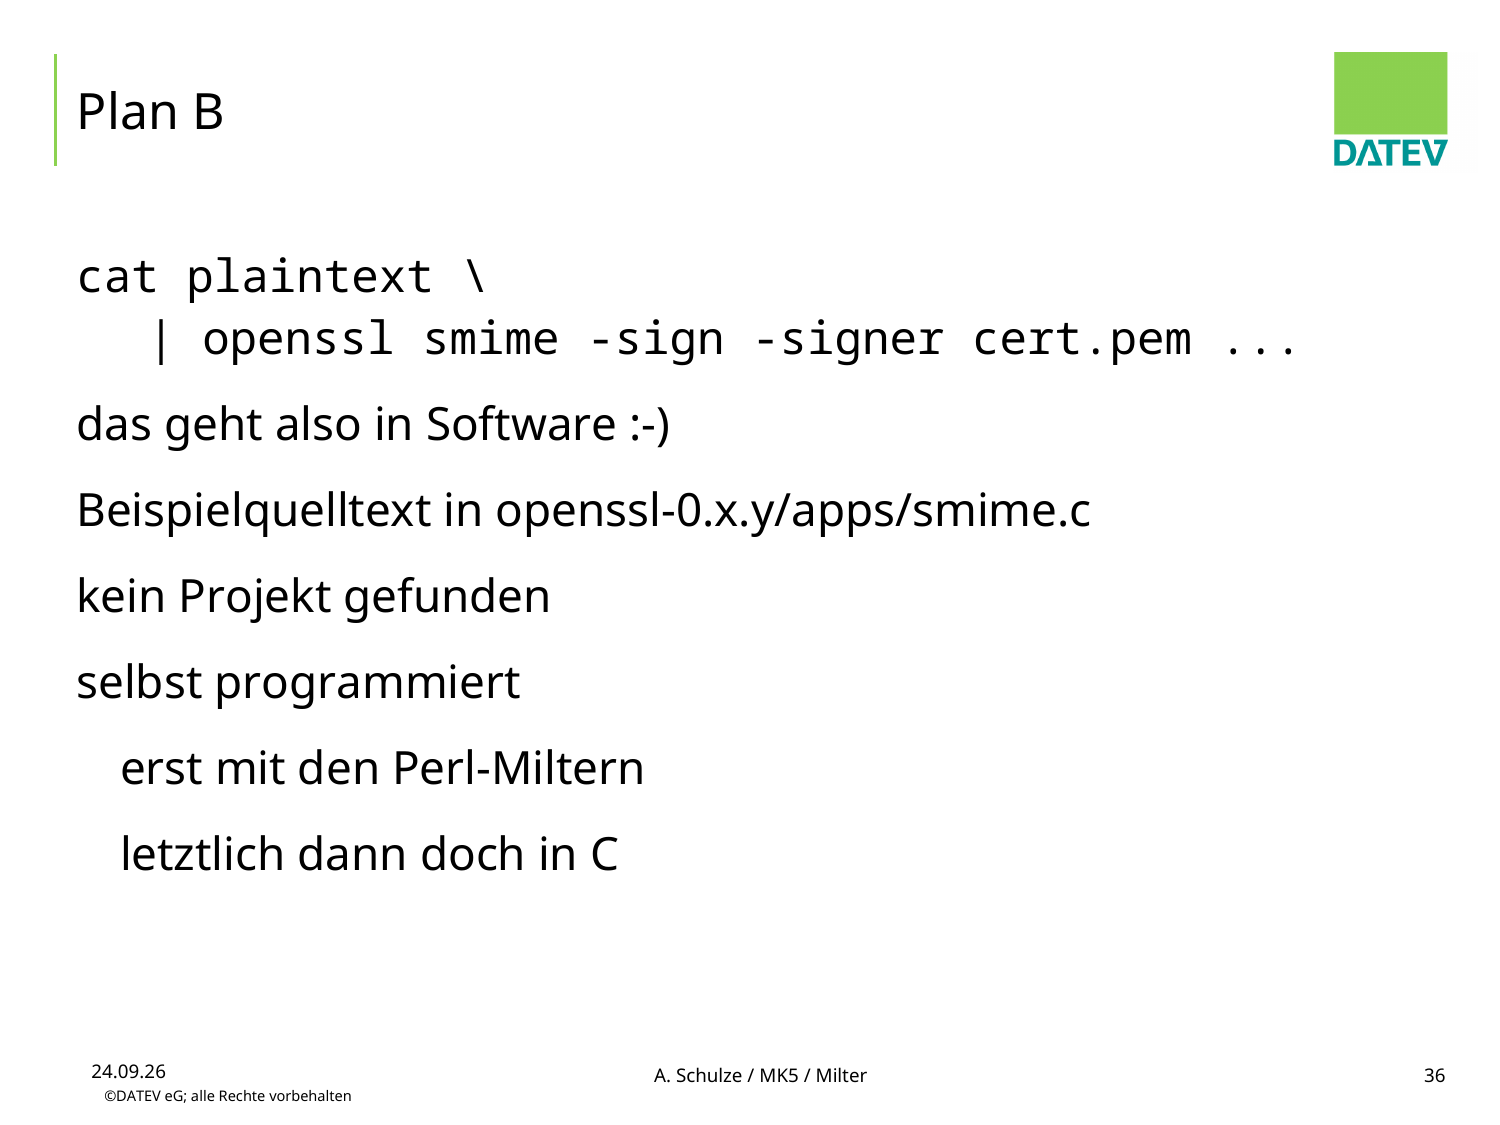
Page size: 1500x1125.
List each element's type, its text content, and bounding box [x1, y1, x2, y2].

picture [1333, 52, 1478, 173]
title Plan B [76, 46, 1235, 174]
list cat plaintext \ | openssl smime -sign -signer cert.pem ... das geht also in Software :-) Beispielquelltext in openssl-0.x.y/apps/smime.c kein Projekt gefunden selbst programmiert erst mit den Perl-Miltern letztlich dann doch in C [76, 243, 1447, 1026]
